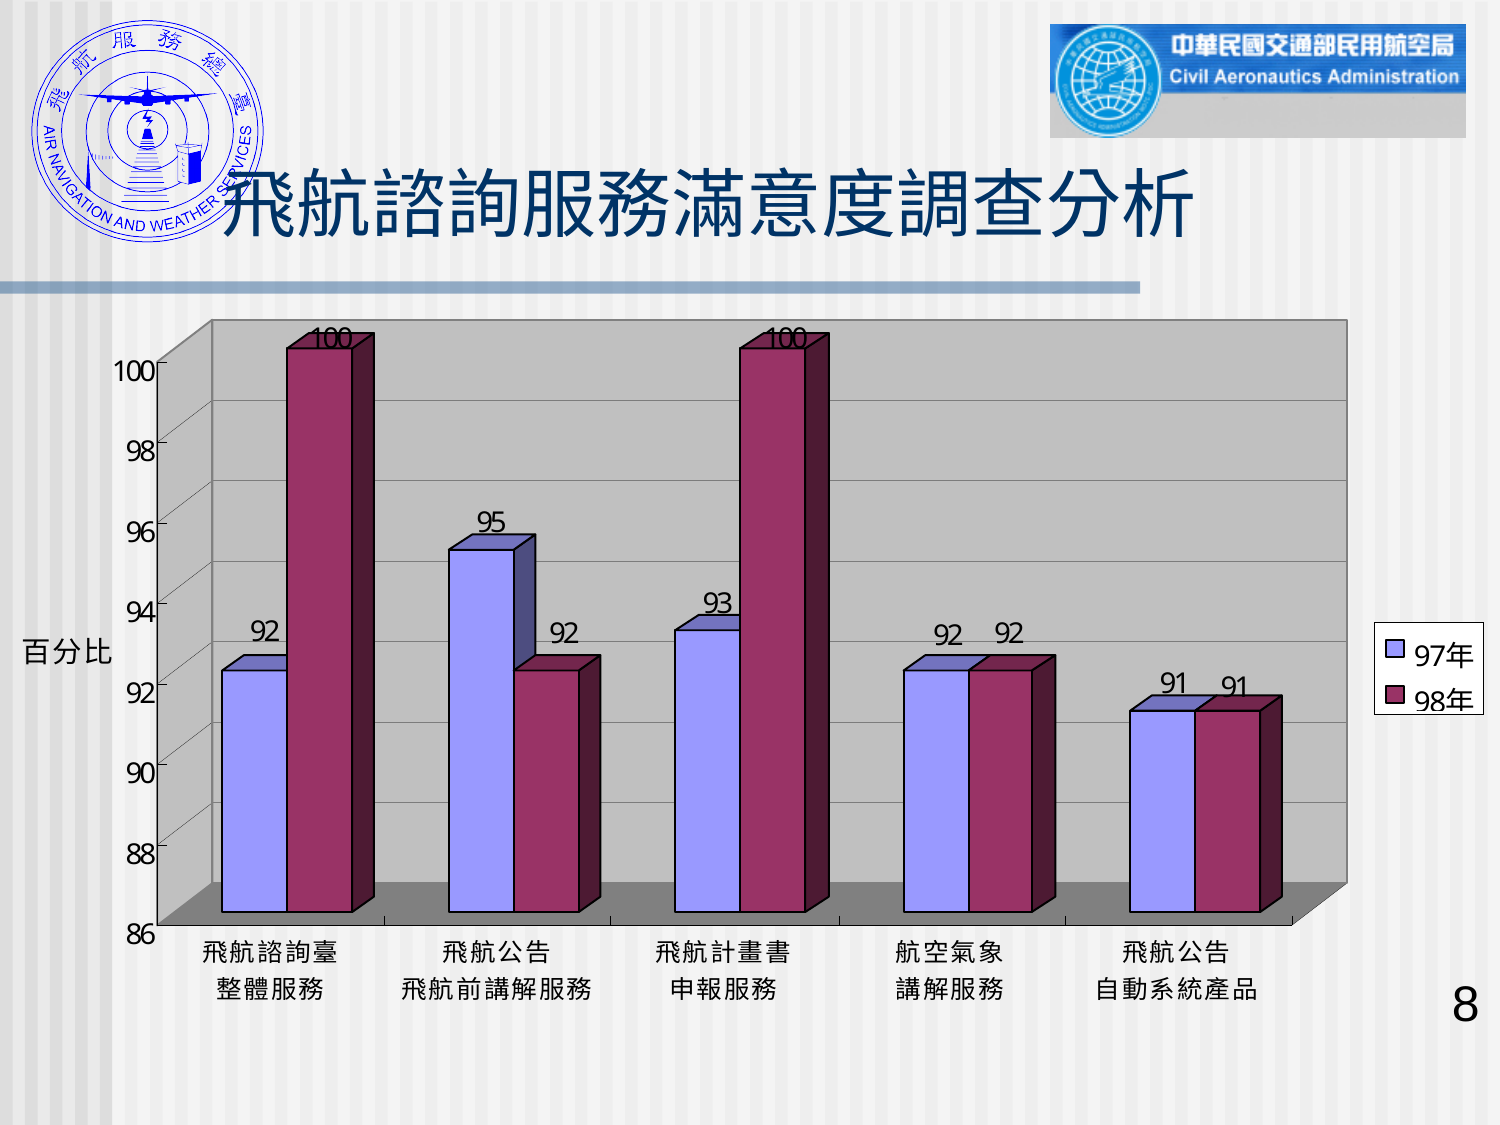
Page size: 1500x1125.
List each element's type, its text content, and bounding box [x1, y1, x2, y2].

chart [0, 290, 1500, 1049]
title 飛航諮詢服務滿意度調查分析 [206, 148, 1500, 255]
